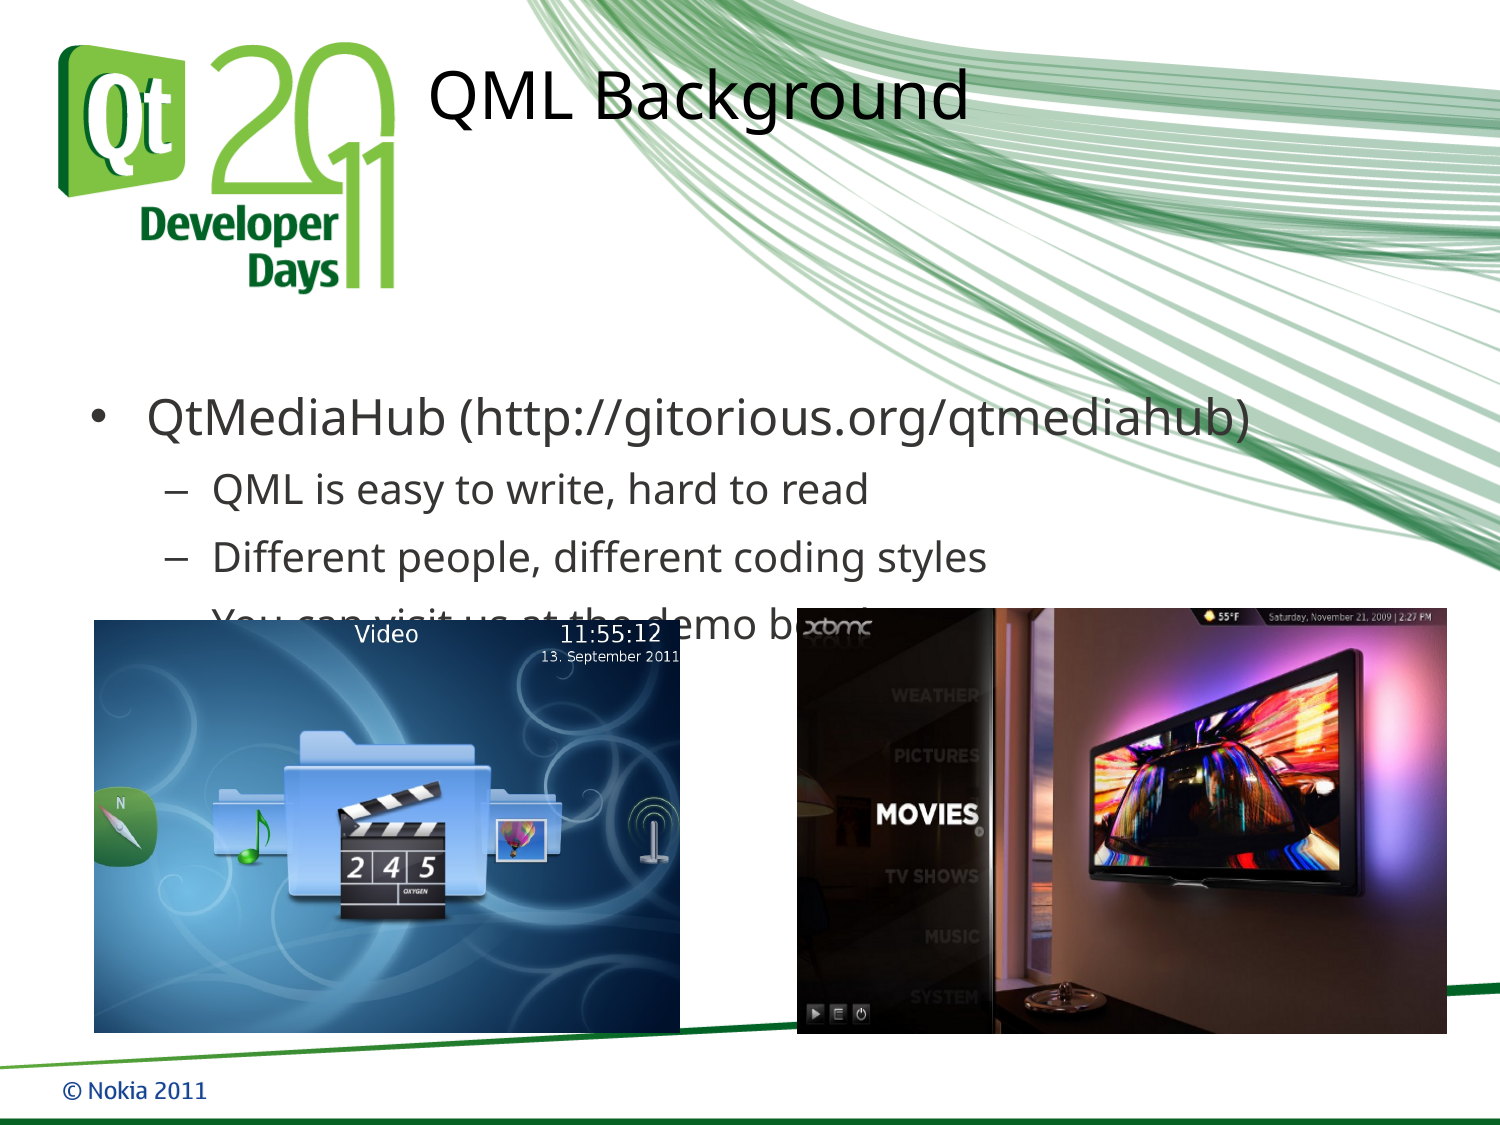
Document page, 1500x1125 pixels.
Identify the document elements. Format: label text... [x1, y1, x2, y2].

list QtMediaHub (http://gitorious.org/qtmediahub) QML is easy to write, hard to read Different people, different coding styles You can visit us at the demo booth [75, 212, 1426, 988]
title QML Background [262, 0, 1300, 188]
picture [0, 0, 1500, 1125]
